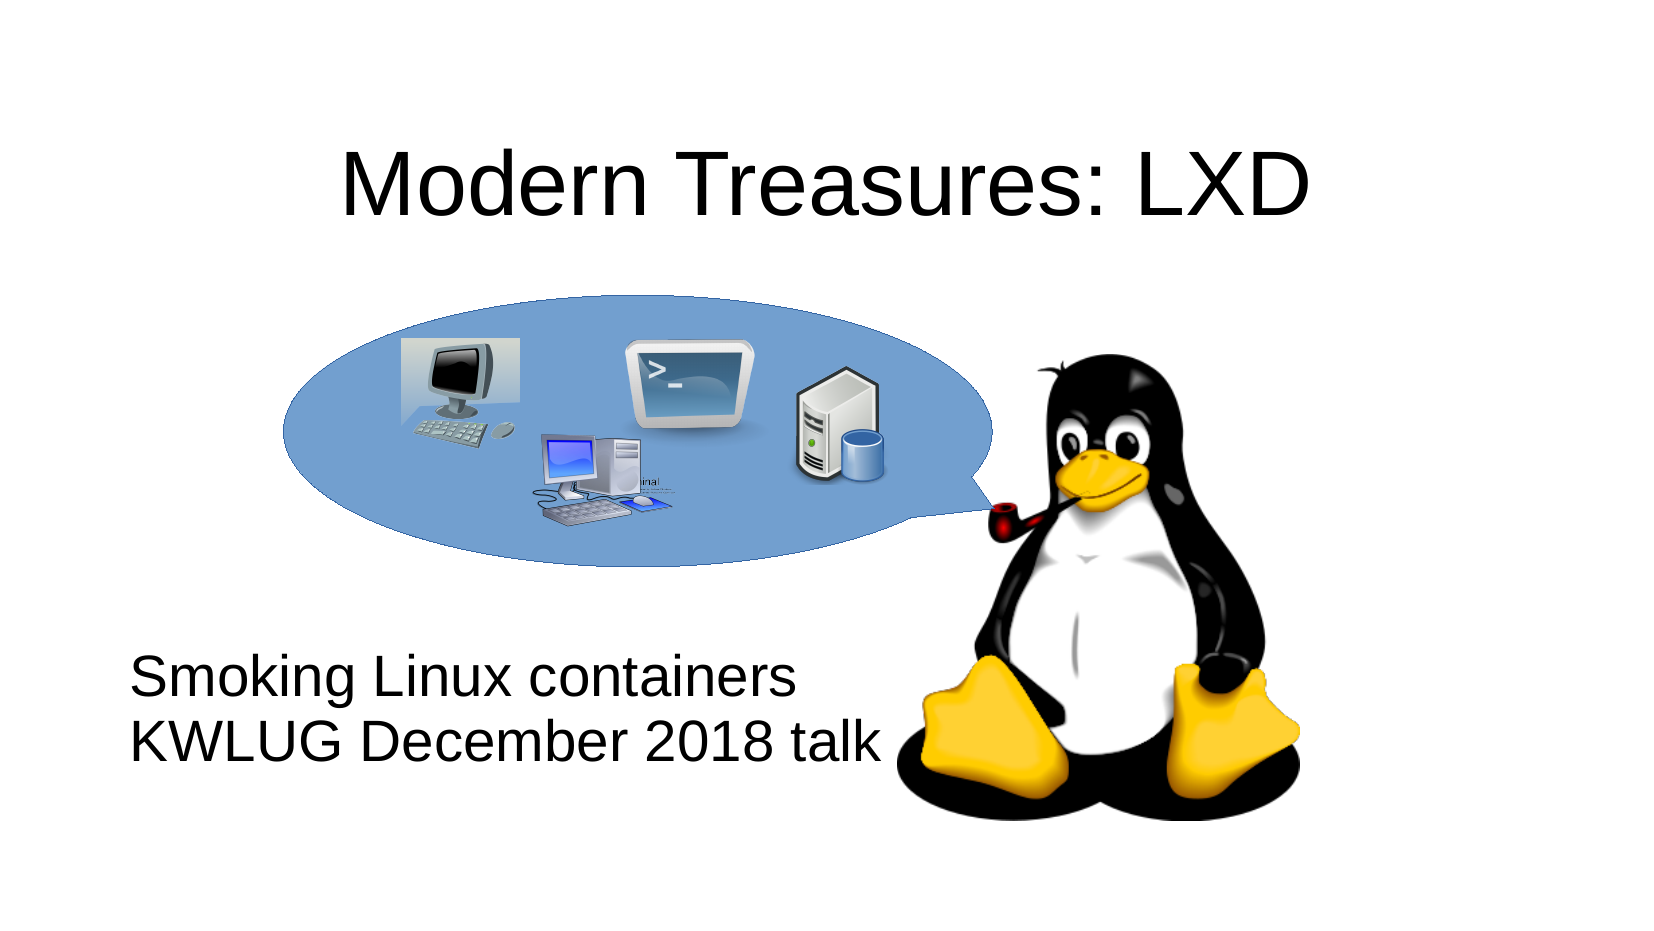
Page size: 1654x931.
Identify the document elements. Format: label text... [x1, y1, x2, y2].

picture [401, 338, 520, 449]
picture [779, 366, 898, 485]
picture [531, 339, 778, 532]
title Modern Treasures: LXD [82, 106, 1571, 262]
picture [897, 354, 1300, 821]
text_box [283, 295, 995, 567]
subtitle Smoking Linux containers KWLUG December 2018 talk [129, 578, 898, 839]
